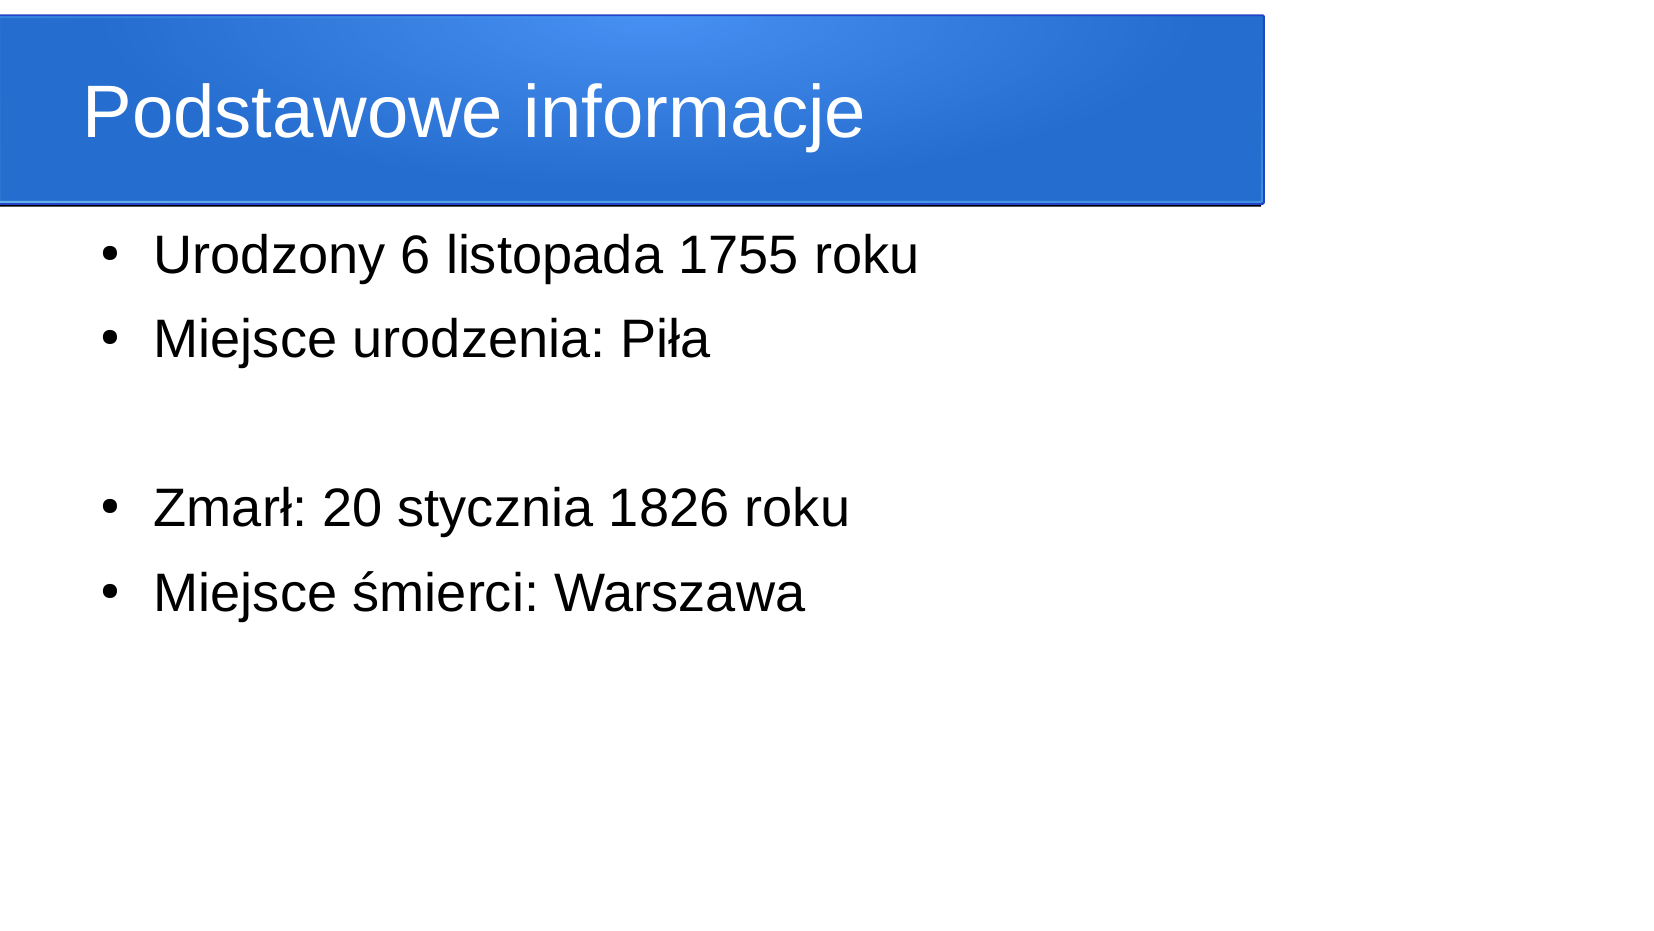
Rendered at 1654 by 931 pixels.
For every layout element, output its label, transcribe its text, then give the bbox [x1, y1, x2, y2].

title Podstawowe informacje [82, 35, 1235, 189]
list Urodzony 6 listopada 1755 roku Miejsce urodzenia: Piła Zmarł: 20 stycznia 1826 roku Miejsce śmierci: Warszawa [82, 224, 1571, 764]
